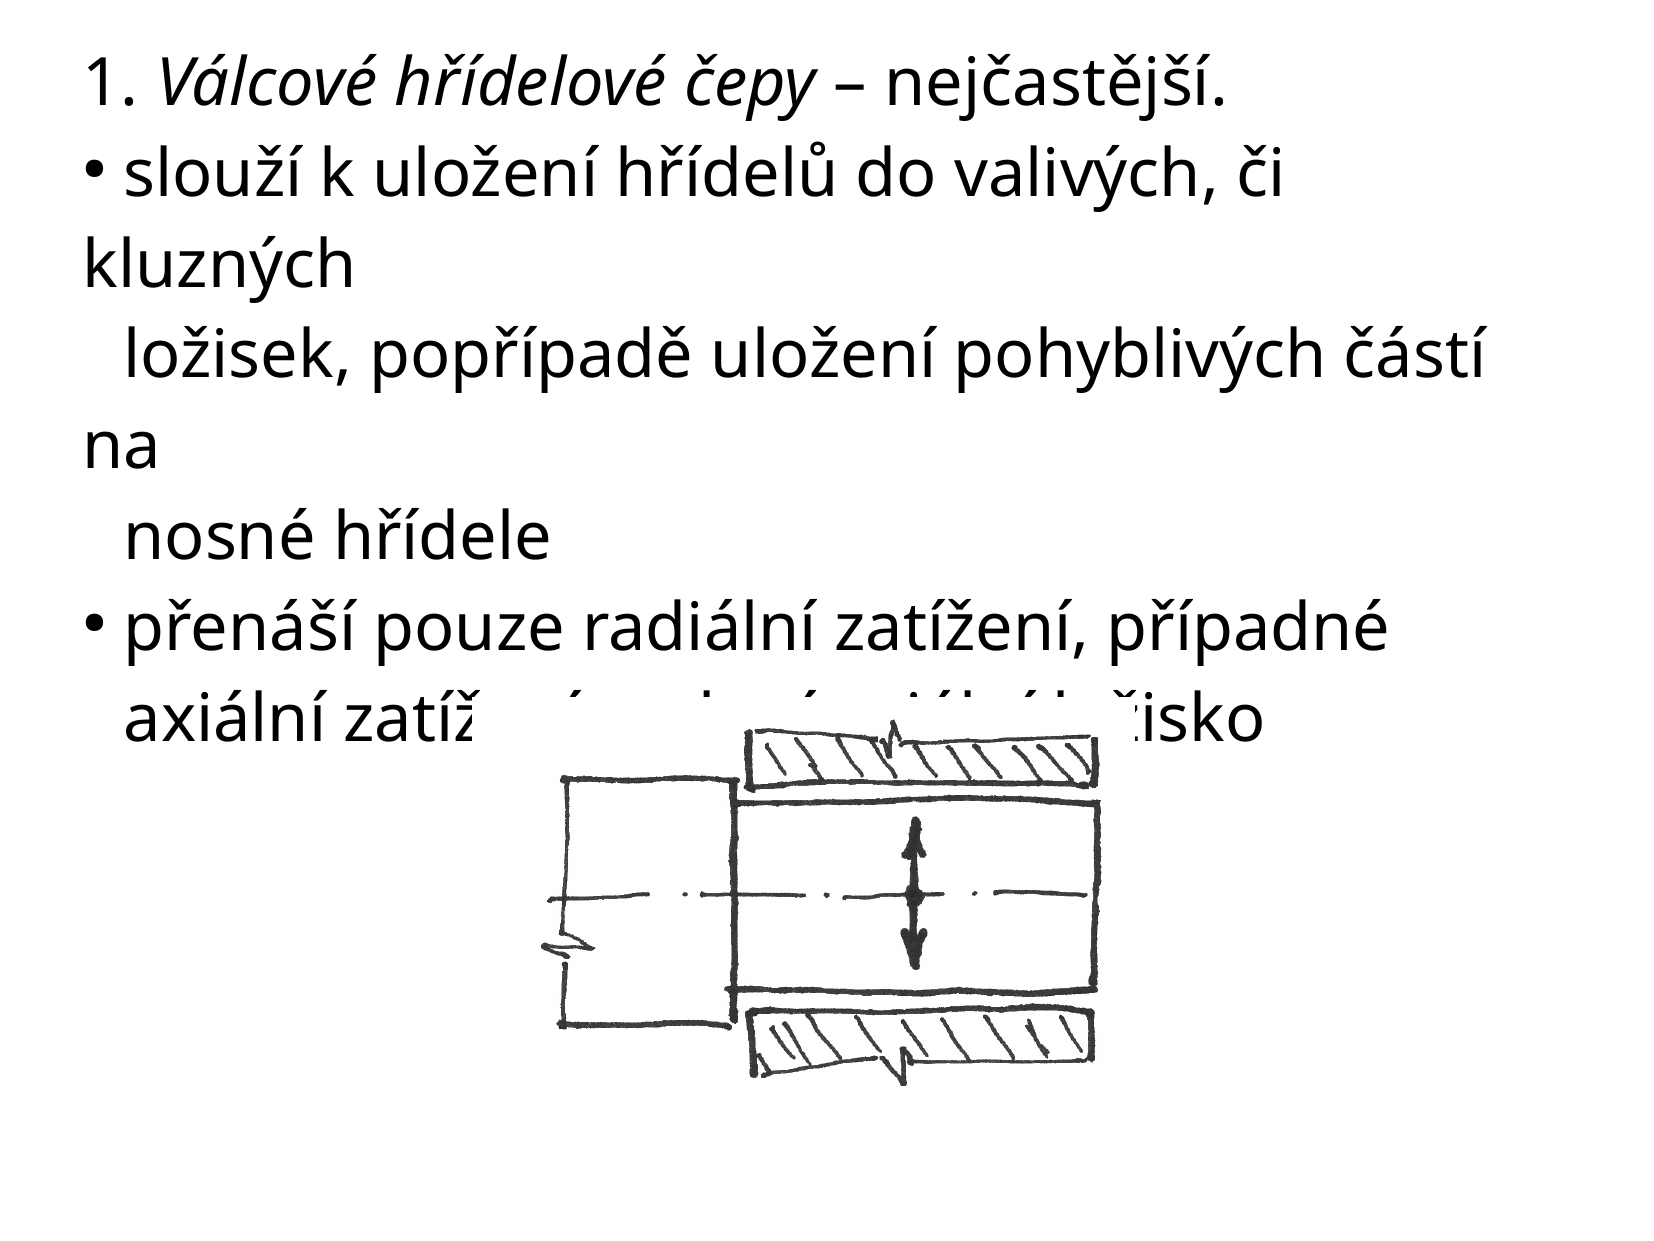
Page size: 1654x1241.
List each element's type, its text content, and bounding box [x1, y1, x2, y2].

picture [472, 697, 1135, 1123]
subtitle Podle varu a funkce rozeznáváme čepy: 1. Válcové hřídelové čepy – nejčastější. slouží k uložení hřídelů do valivých, či kluzných ložisek, popřípadě uložení pohyblivých částí na nosné hřídele přenáší pouze radiální zatížení, případné axiální zatížení zachytí axiální ložisko [82, 36, 1571, 1122]
